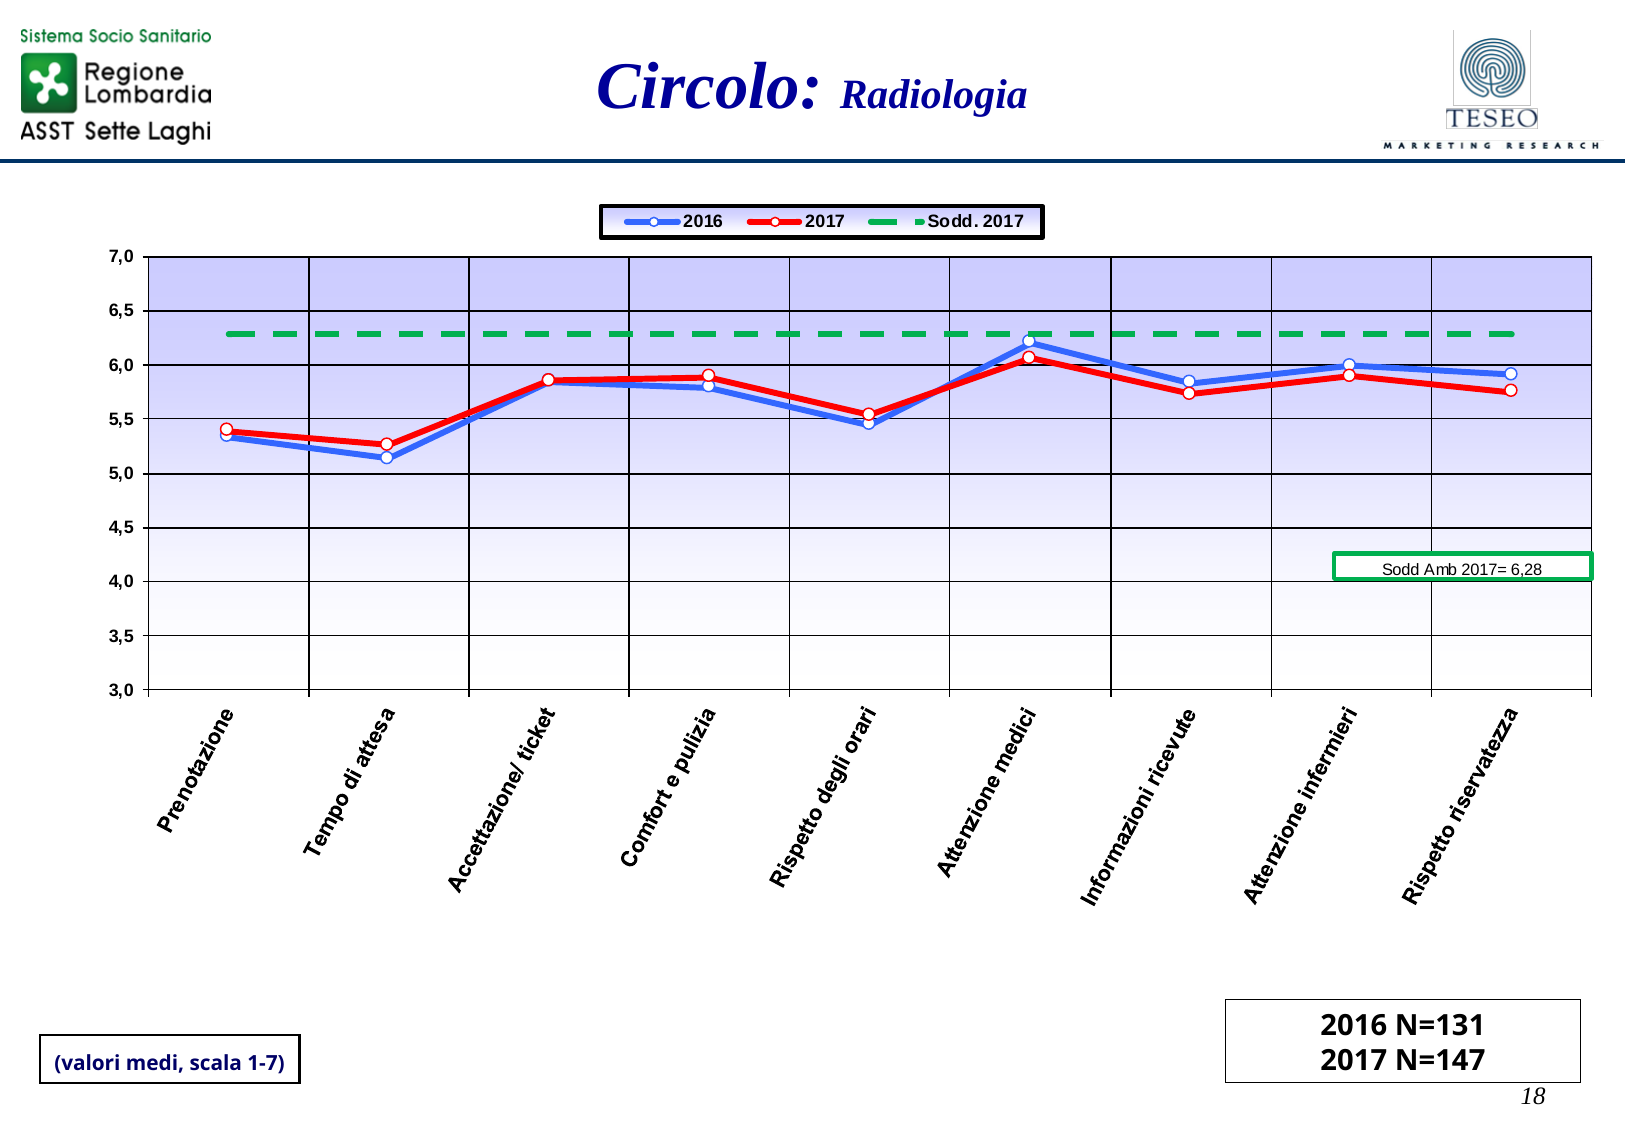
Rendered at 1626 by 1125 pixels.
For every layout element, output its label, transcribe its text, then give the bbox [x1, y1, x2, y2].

picture [1381, 30, 1604, 149]
text_box Circolo: Radiologia [268, 19, 1356, 144]
picture [21, 26, 211, 148]
picture [37, 193, 1605, 1083]
